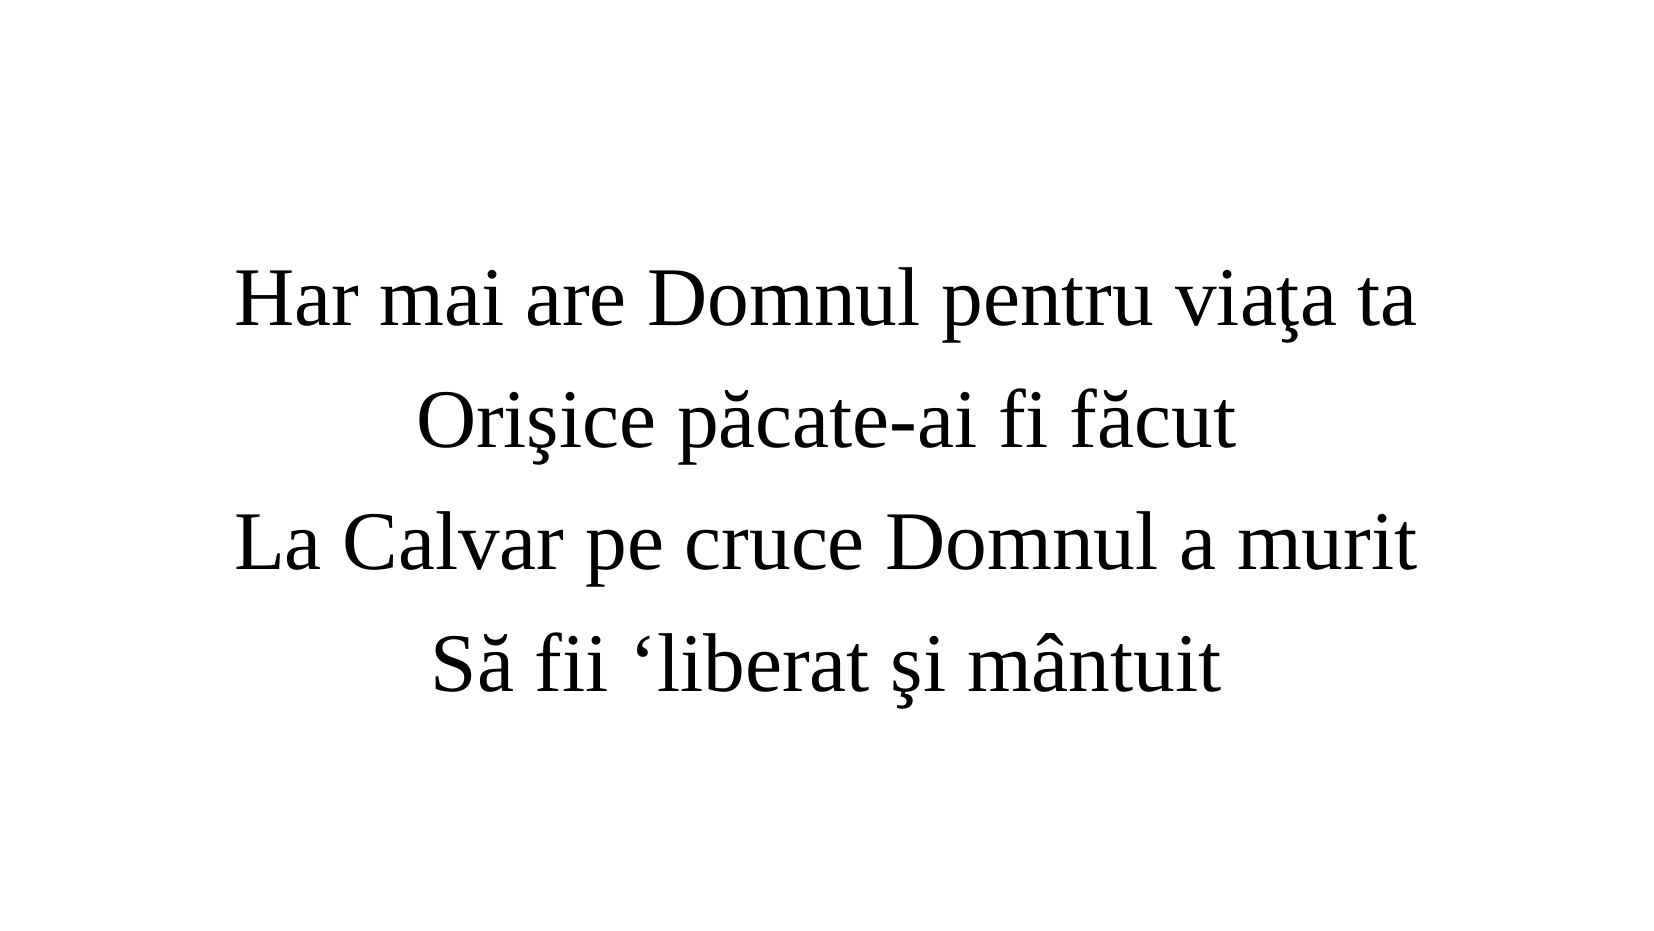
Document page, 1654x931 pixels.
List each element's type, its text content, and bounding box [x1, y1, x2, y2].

subtitle Har mai are Domnul pentru viaţa ta Orişice păcate-ai fi făcut La Calvar pe cruce Domnul a murit Să fii ‘liberat şi mântuit [118, 238, 1536, 712]
